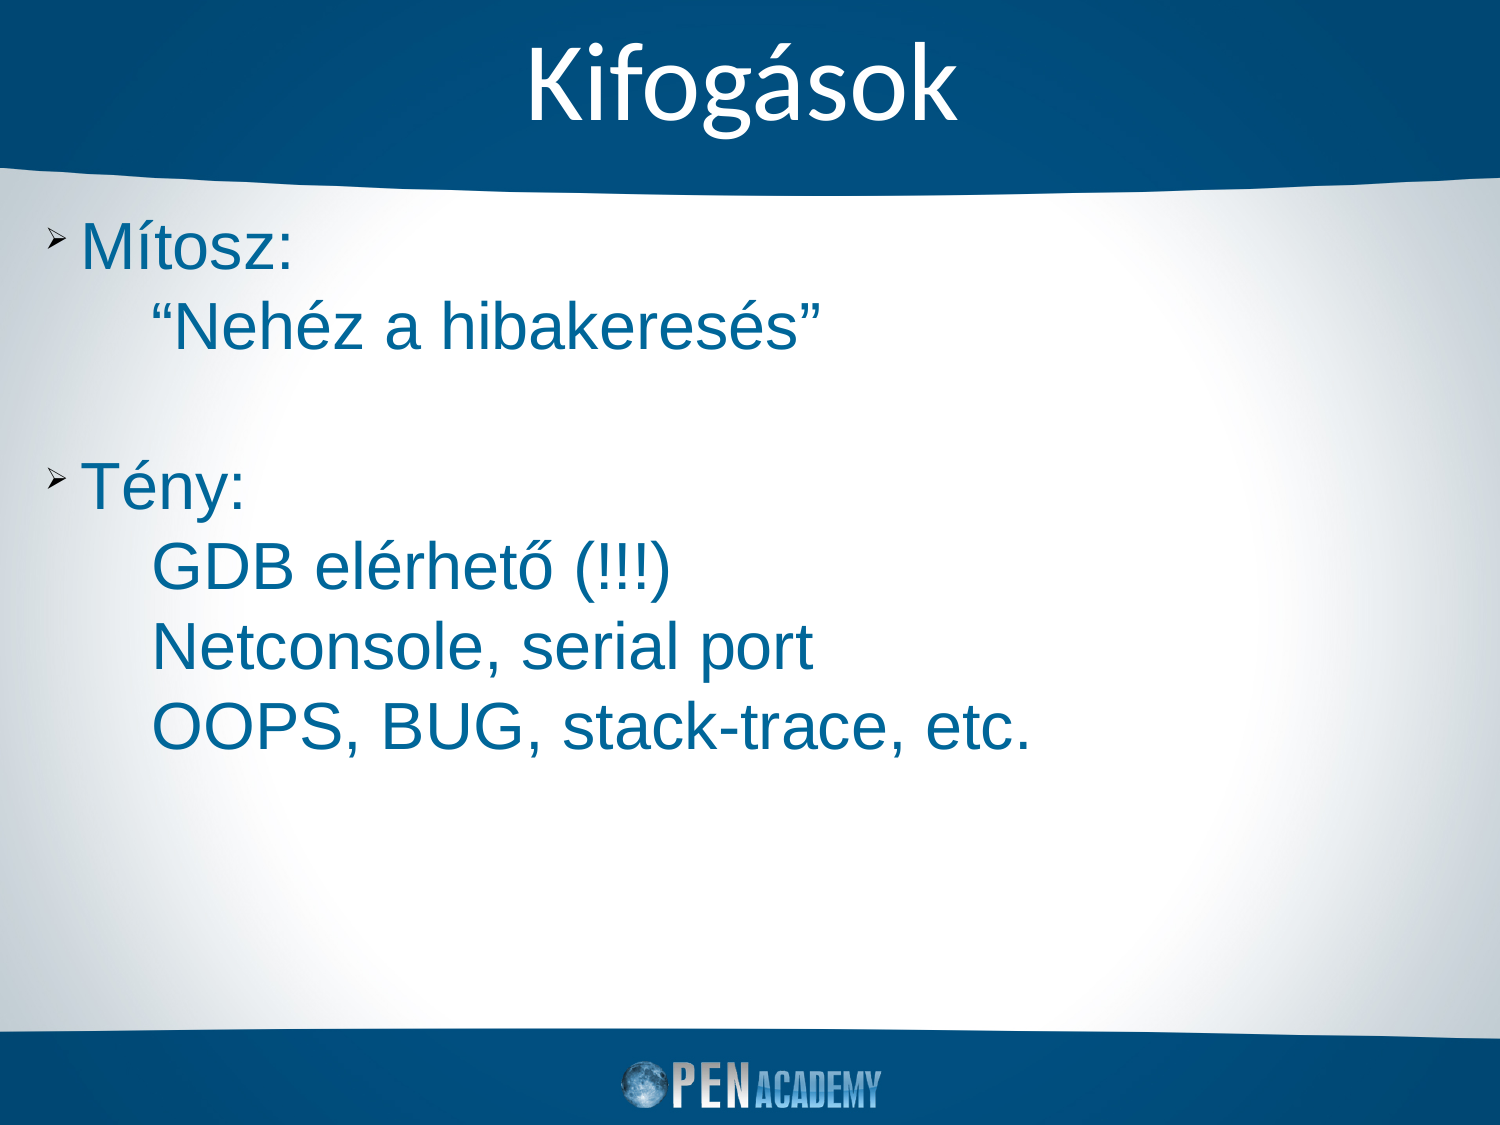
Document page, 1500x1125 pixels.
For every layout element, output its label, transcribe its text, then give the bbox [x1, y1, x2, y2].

picture [0, 0, 1500, 1125]
subtitle Mítosz: “Nehéz a hibakeresés” Tény: GDB elérhető (!!!) Netconsole, serial port OOPS, BUG, stack-trace, etc. [30, 195, 1500, 1021]
title Kifogások [180, 2, 1306, 150]
